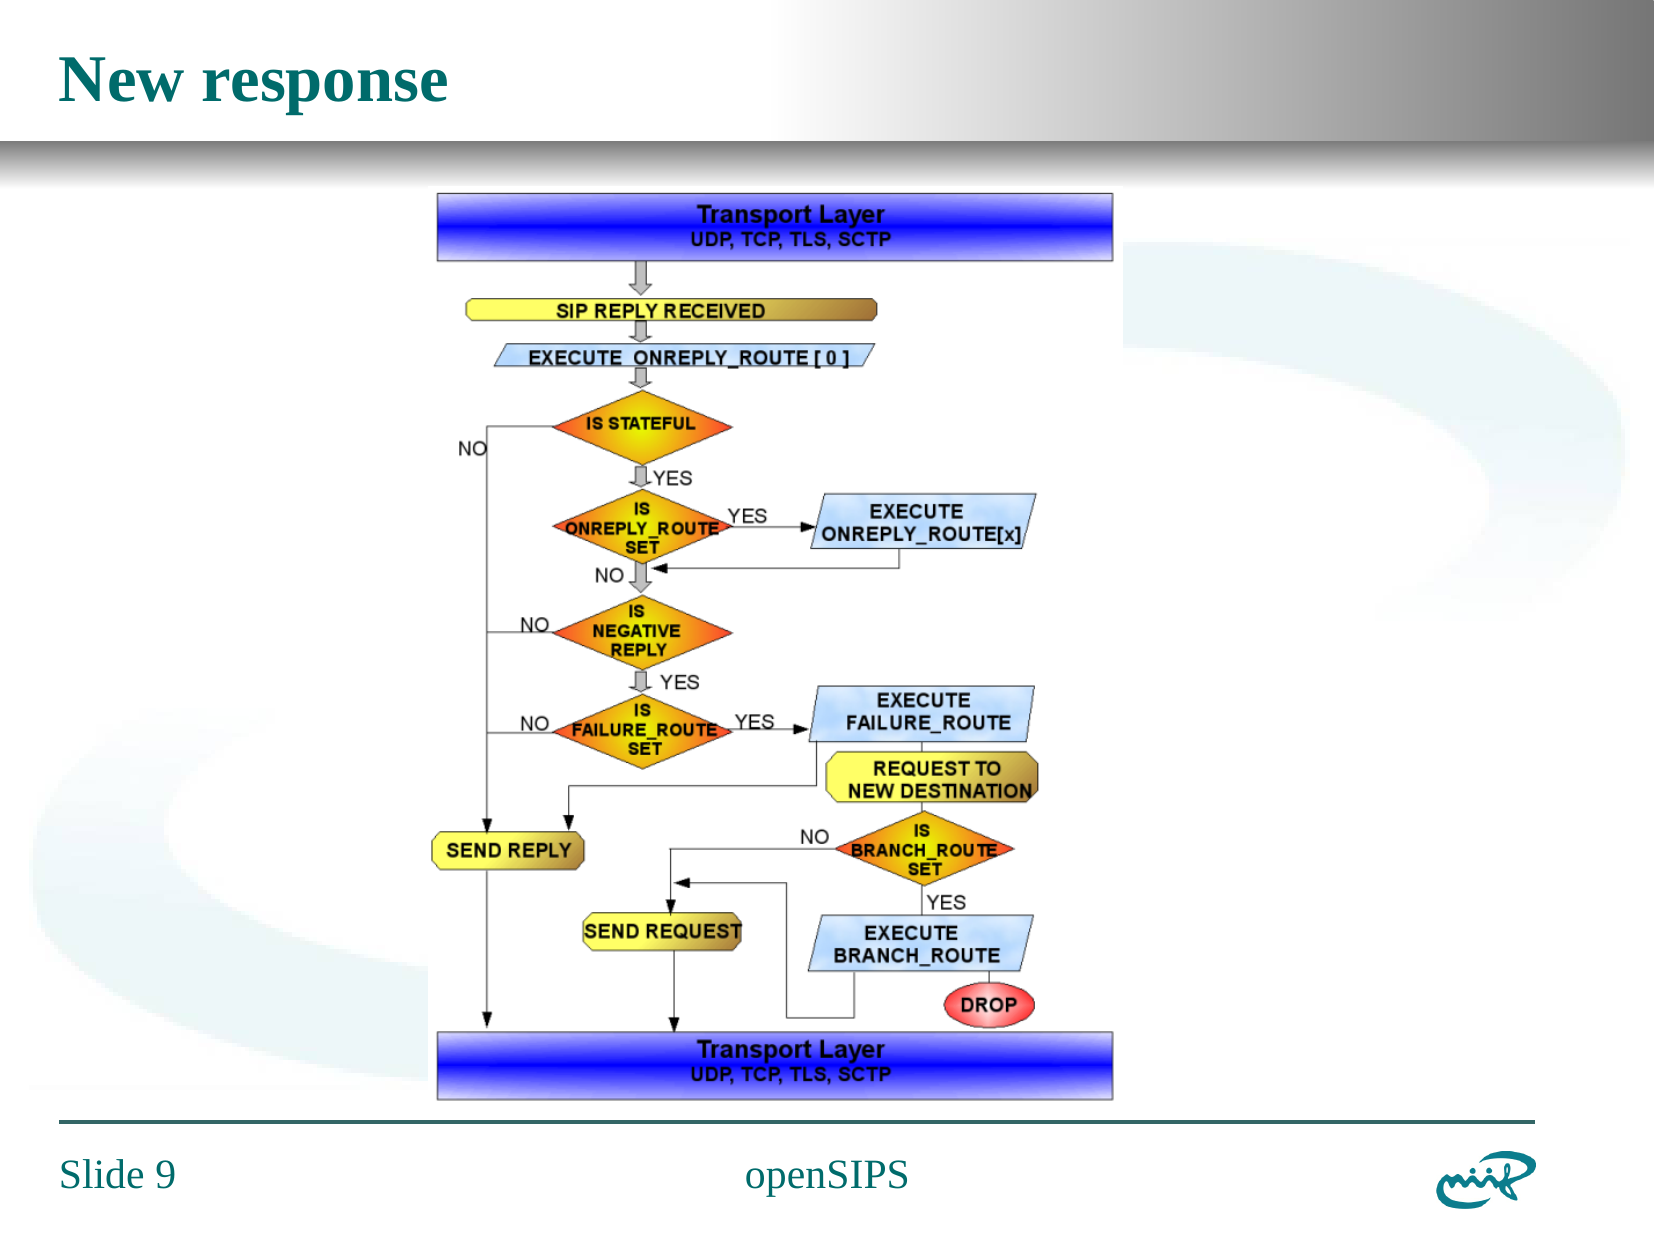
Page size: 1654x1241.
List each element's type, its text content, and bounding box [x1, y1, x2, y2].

picture [29, 186, 1630, 1110]
title New response [59, 29, 1418, 128]
picture [1436, 1151, 1536, 1209]
